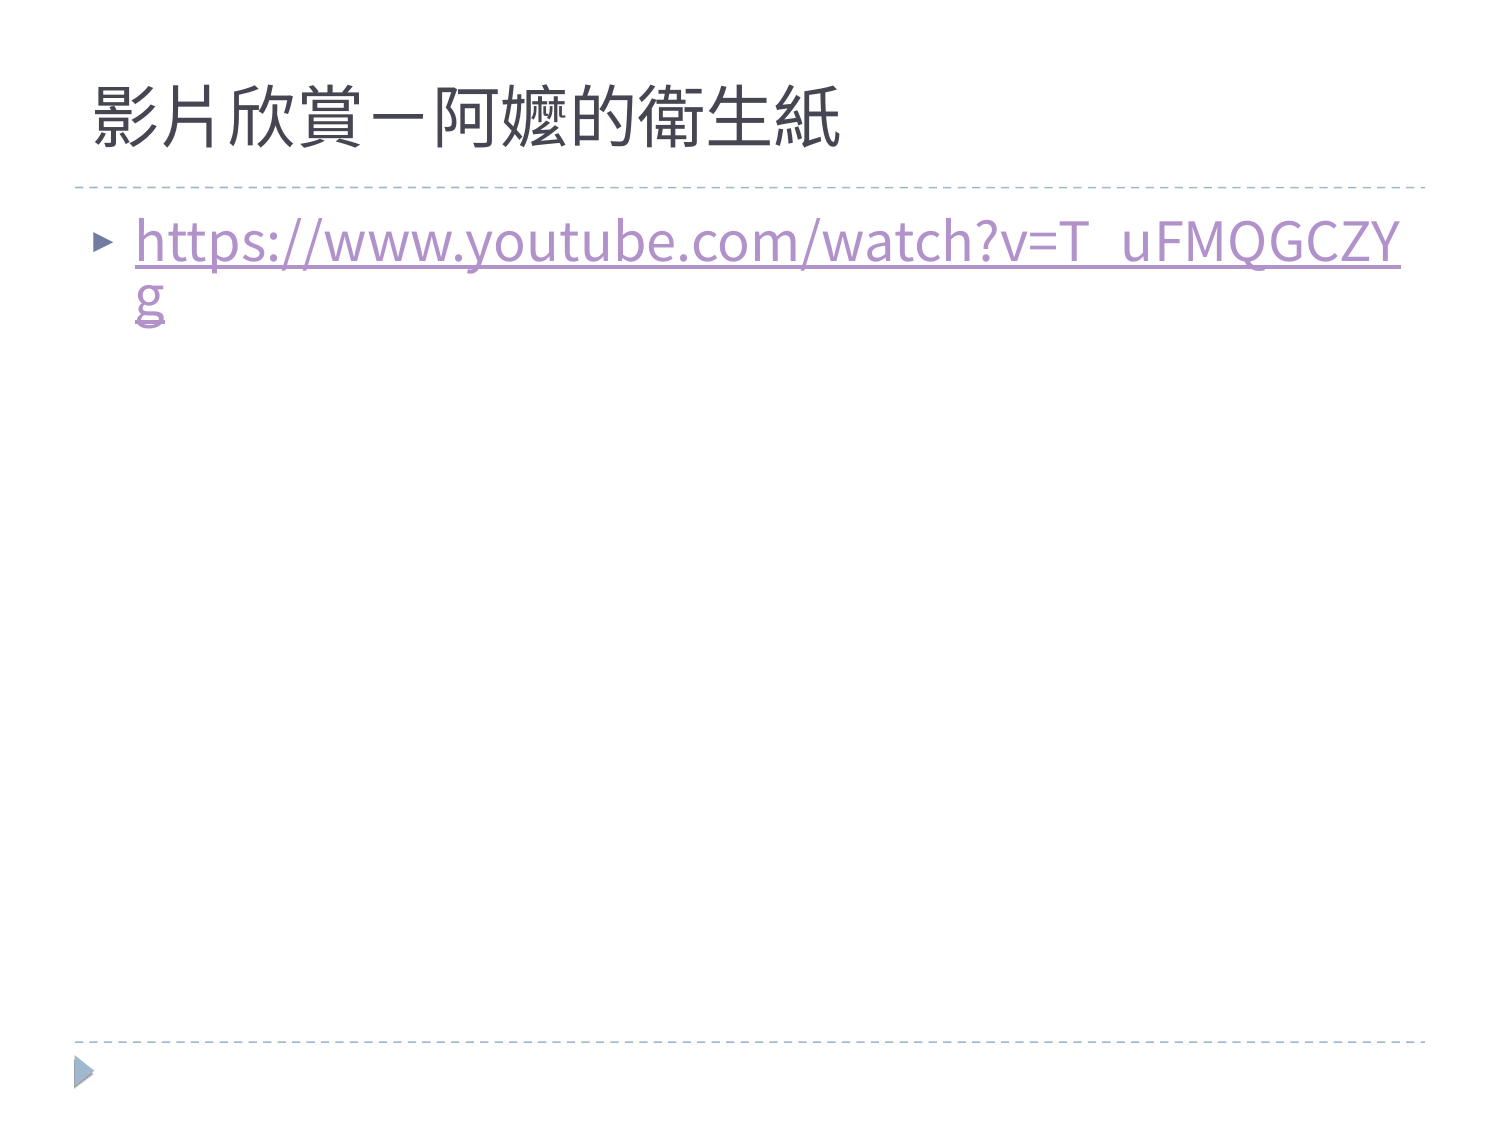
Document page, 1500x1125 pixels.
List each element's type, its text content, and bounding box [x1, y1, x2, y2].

list https://www.youtube.com/watch?v=T_uFMQGCZYg [75, 200, 1425, 1010]
title 影片欣賞－阿嬤的衛生紙 [76, 66, 1427, 229]
